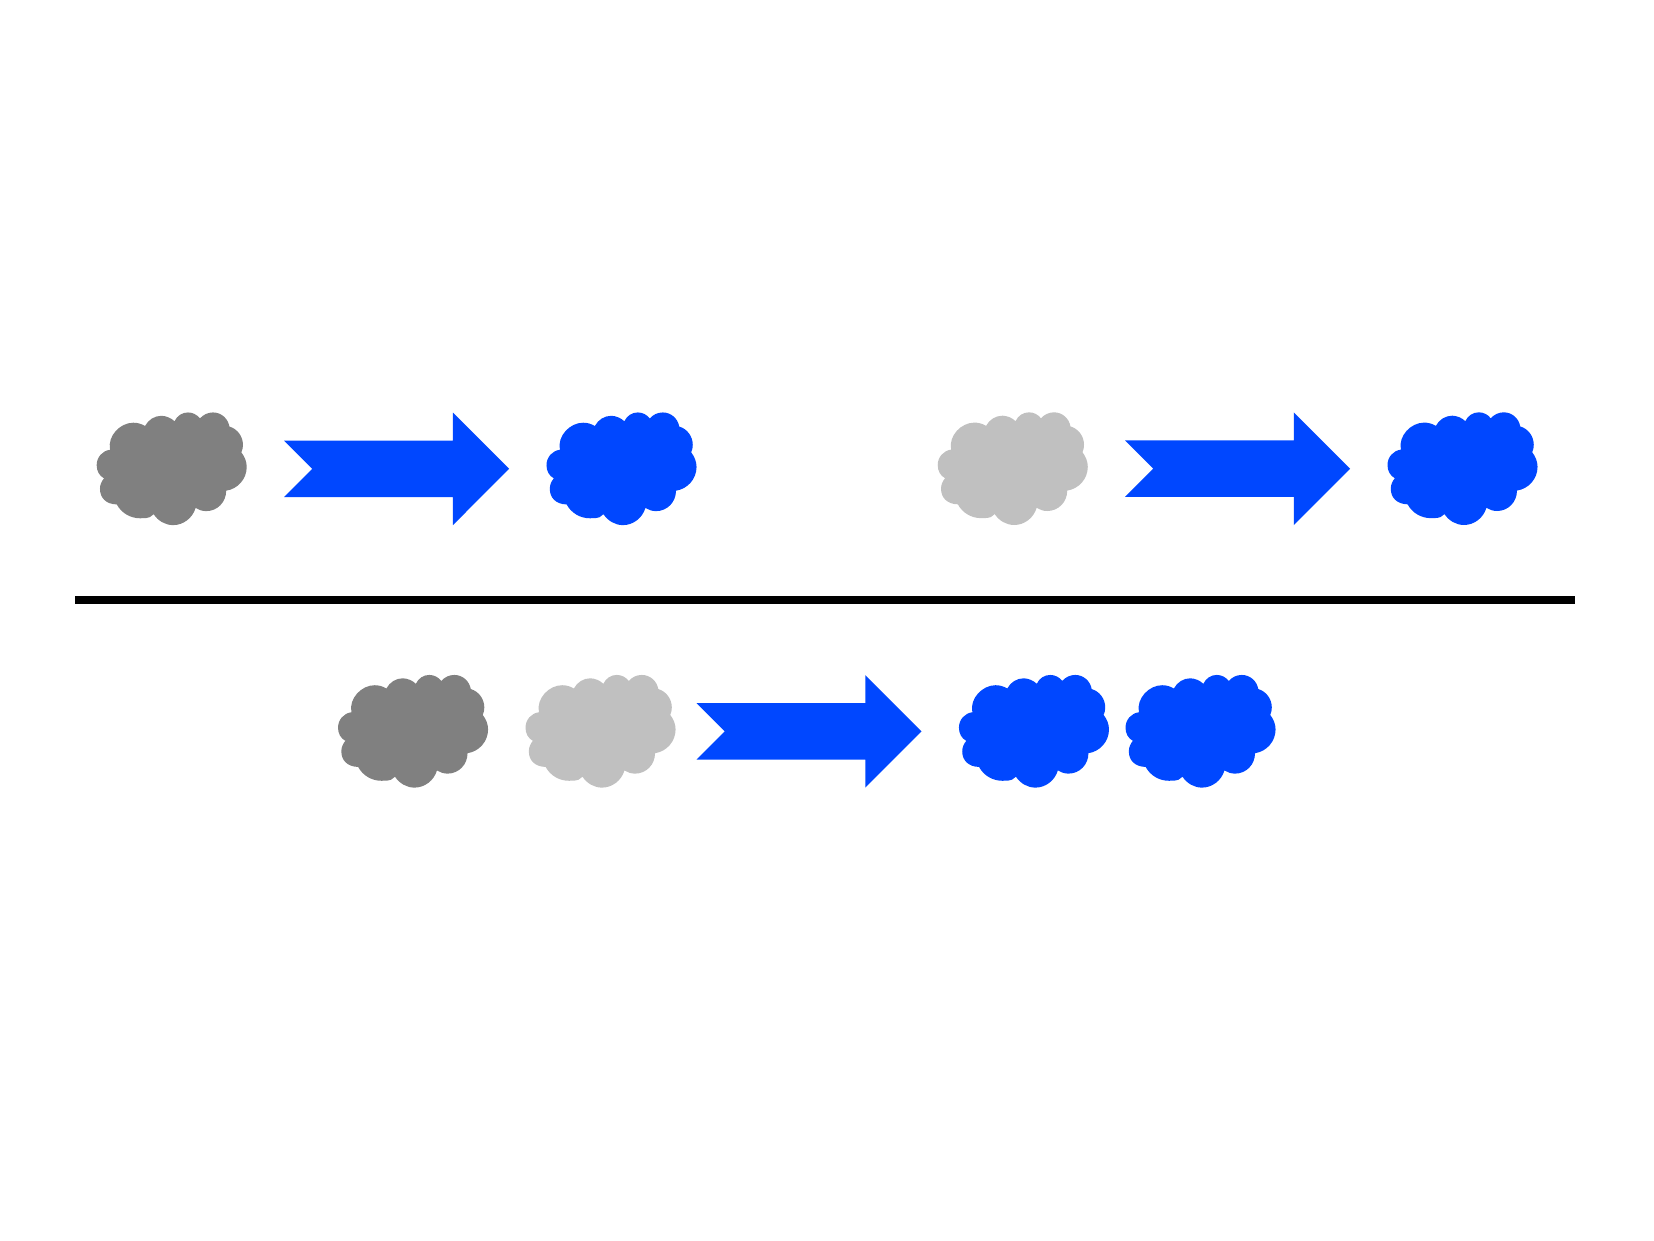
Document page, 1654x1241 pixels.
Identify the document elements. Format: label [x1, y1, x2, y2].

text_box [1125, 674, 1276, 788]
text_box [525, 674, 676, 788]
text_box [696, 675, 922, 788]
text_box [546, 412, 697, 526]
text_box [96, 412, 247, 526]
text_box [284, 412, 510, 526]
text_box [958, 674, 1109, 788]
text_box [1125, 412, 1351, 526]
text_box [338, 674, 489, 788]
text_box [1387, 412, 1538, 526]
text_box [937, 412, 1088, 526]
